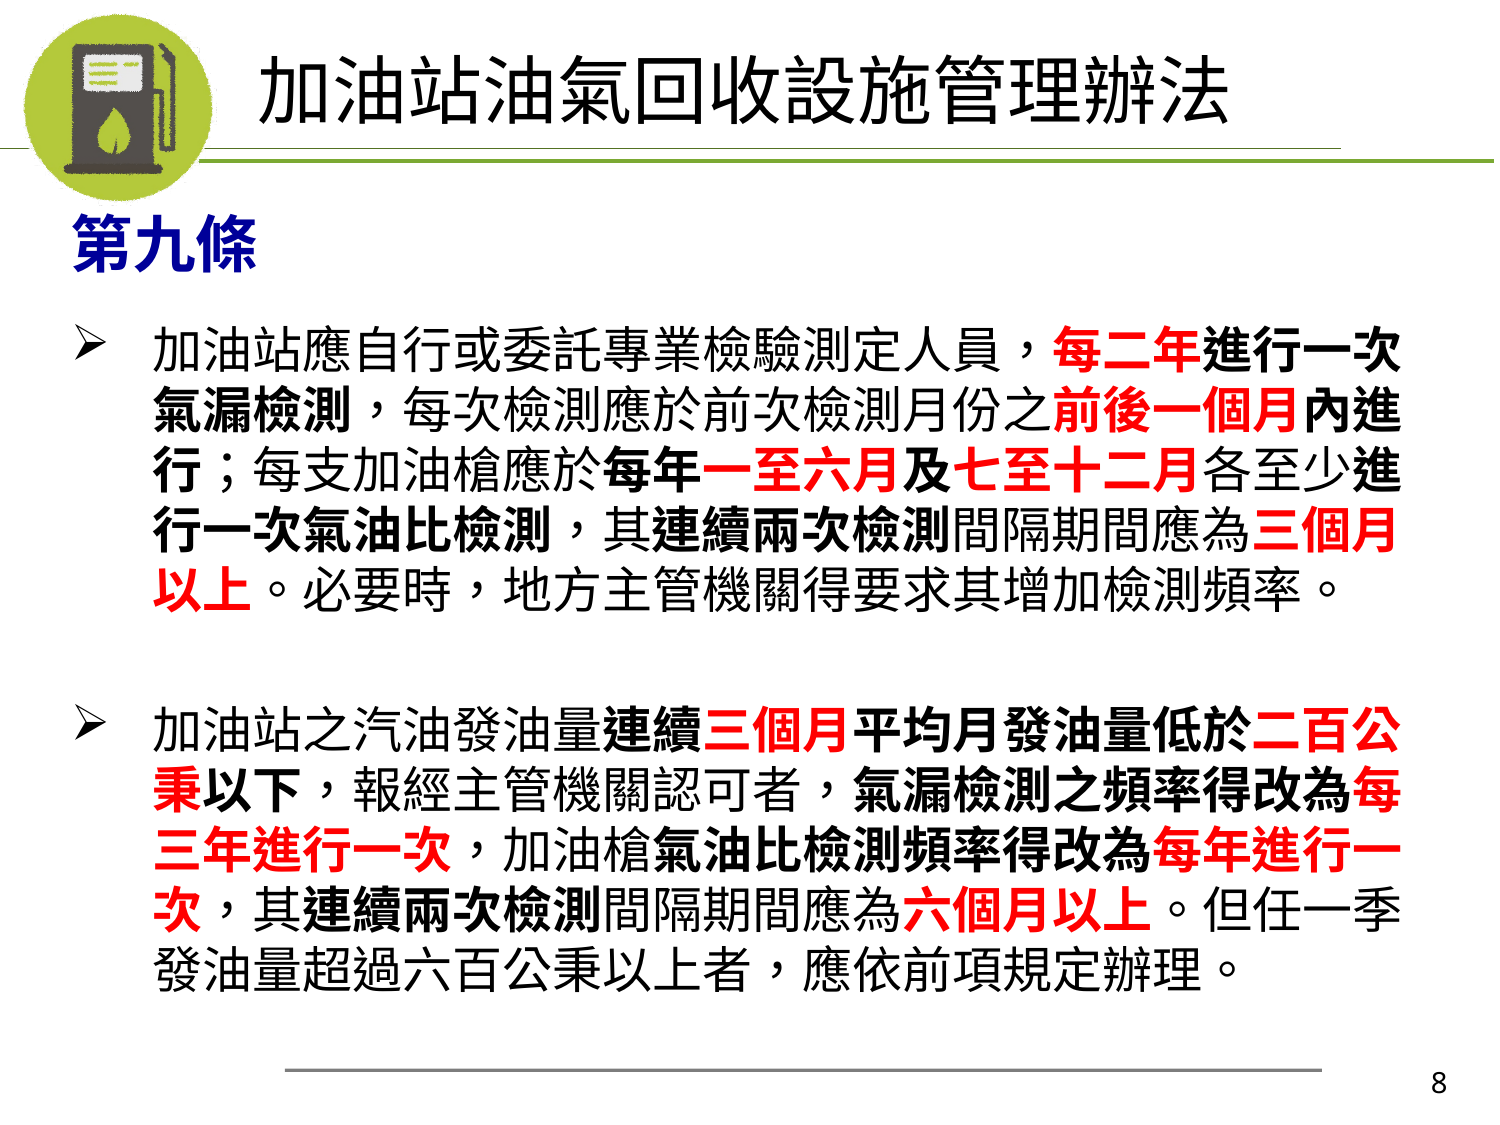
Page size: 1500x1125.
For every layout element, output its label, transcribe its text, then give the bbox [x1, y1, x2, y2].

slide_number <編號> [1396, 1046, 1483, 1123]
picture [17, 7, 219, 208]
title 加油站油氣回收設施管理辦法 [242, 40, 1465, 149]
text_box 第九條 加油站應自行或委託專業檢驗測定人員，每二年進行一次氣漏檢測，每次檢測應於前次檢測月份之前後一個月內進行；每支加油槍應於每年一至六月及七至十二月各至少進行一次氣油比檢測，其連續兩次檢測間隔期間應為三個月以上。必要時，地方主管機關得要求其增加檢測頻率。 加油站之汽油發油量連續三個月平均月發油量低於二百公秉以下，報經主管機關認可者，氣漏檢測之頻率得改為每三年進行一次，加油槍氣油比檢測頻率得改為每年進行一次，其連續兩次檢測間隔期間應為六個月以上。但任一季發油量超過六百公秉以上者，應依前項規定辦理。 [55, 197, 1443, 988]
